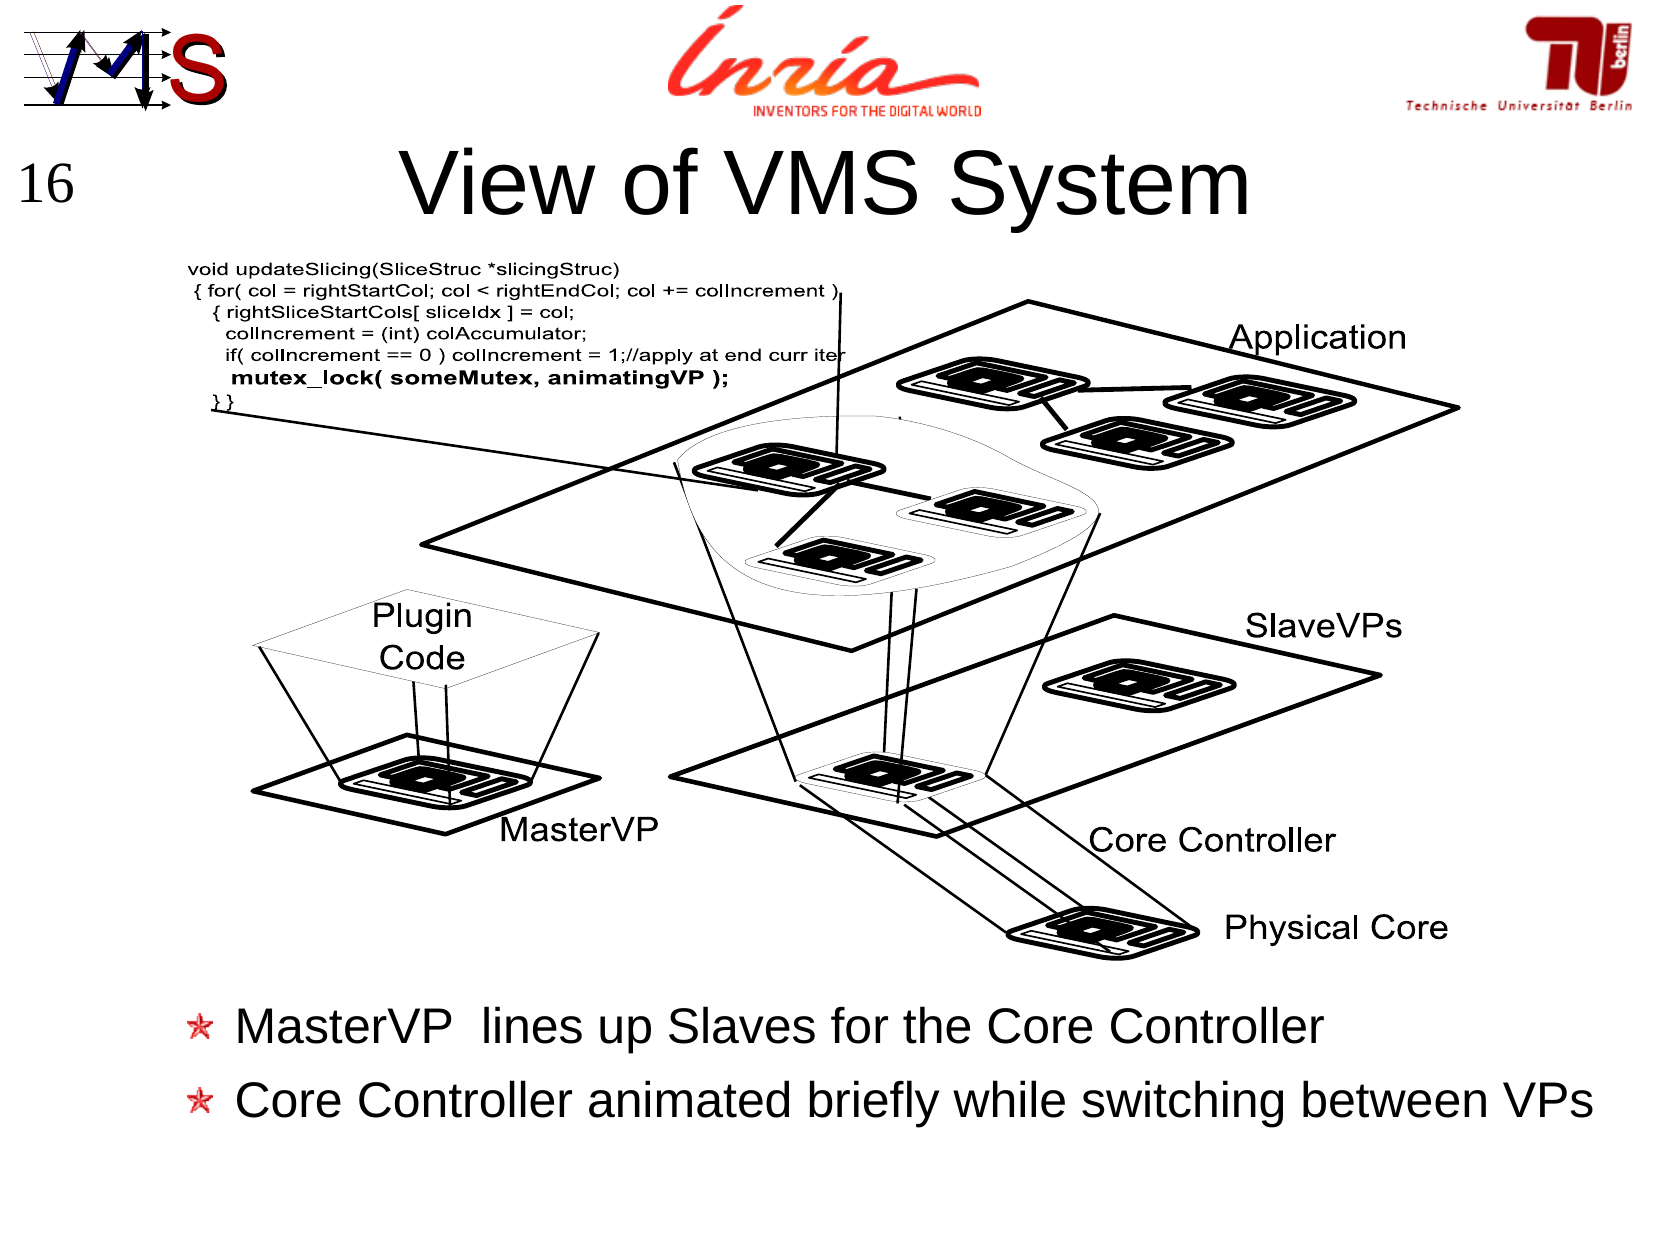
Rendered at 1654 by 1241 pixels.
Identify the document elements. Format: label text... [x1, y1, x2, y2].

picture [668, 5, 981, 78]
title View of VMS System [82, 78, 1571, 287]
list MasterVP lines up Slaves for the Core Controller Core Controller animated briefly while switching between VPs [21, 998, 1613, 1230]
picture [1303, 5, 1646, 123]
picture [187, 262, 1463, 961]
